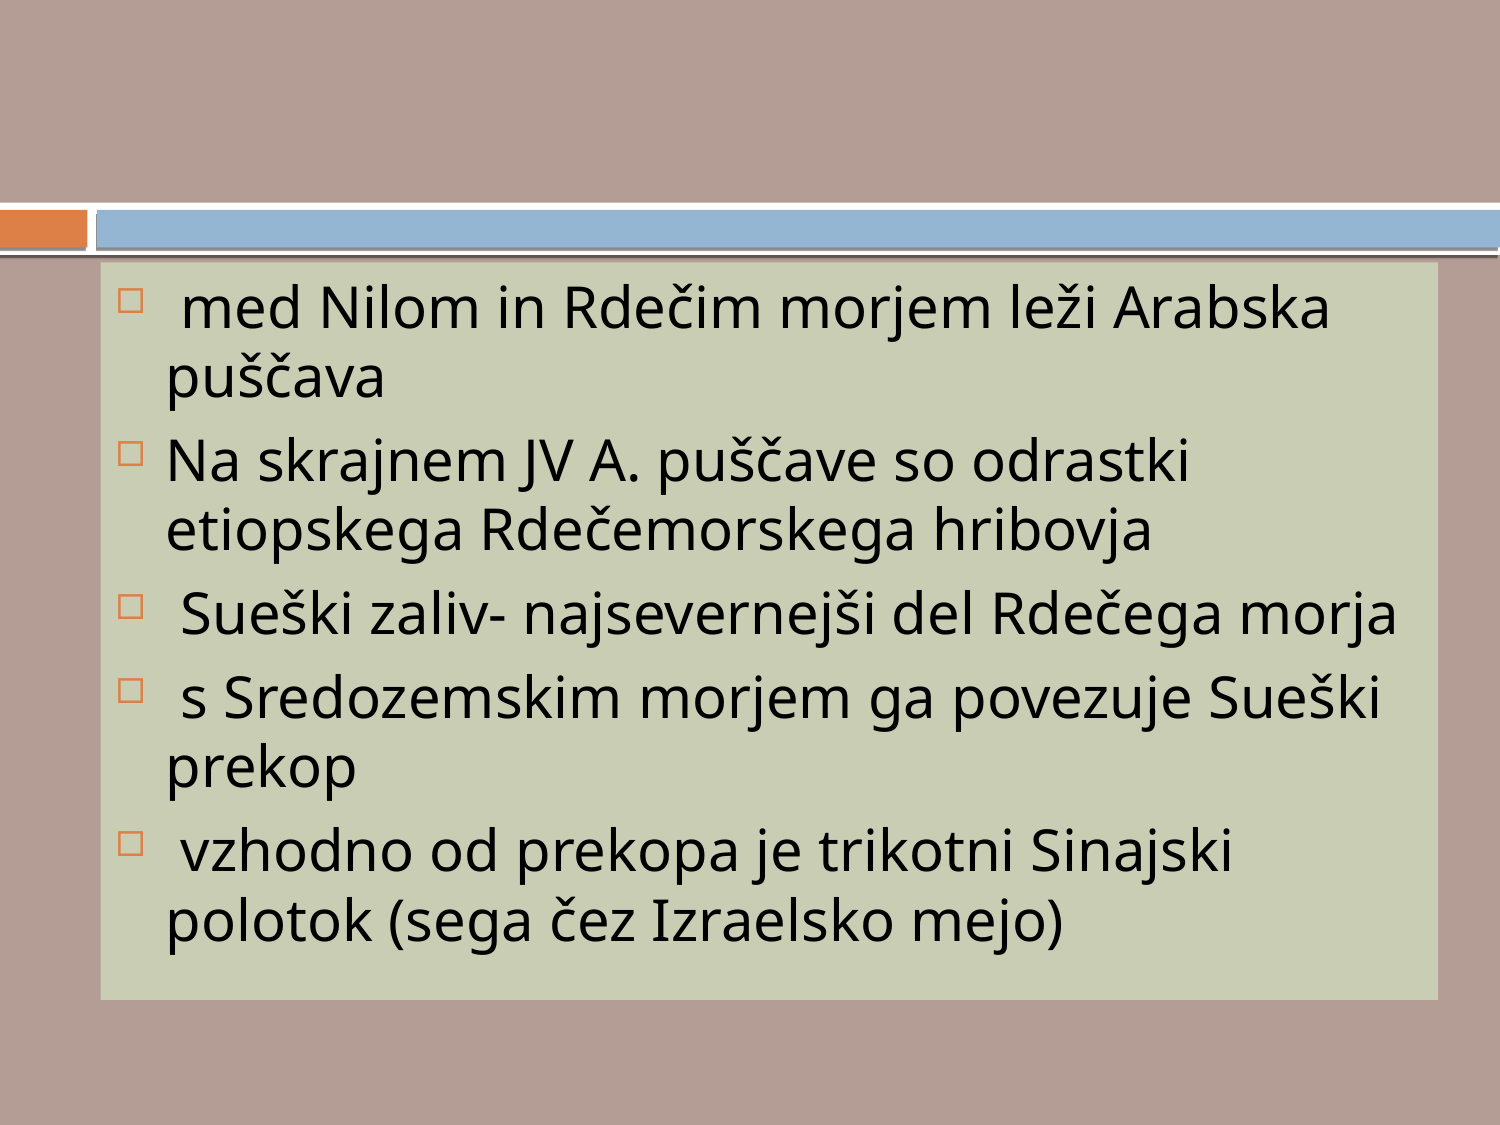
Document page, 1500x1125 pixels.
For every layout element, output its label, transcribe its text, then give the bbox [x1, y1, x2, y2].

list med Nilom in Rdečim morjem leži Arabska puščava Na skrajnem JV A. puščave so odrastki etiopskega Rdečemorskega hribovja Sueški zaliv- najsevernejši del Rdečega morja s Sredozemskim morjem ga povezuje Sueški prekop vzhodno od prekopa je trikotni Sinajski polotok (sega čez Izraelsko mejo) [100, 262, 1438, 1000]
